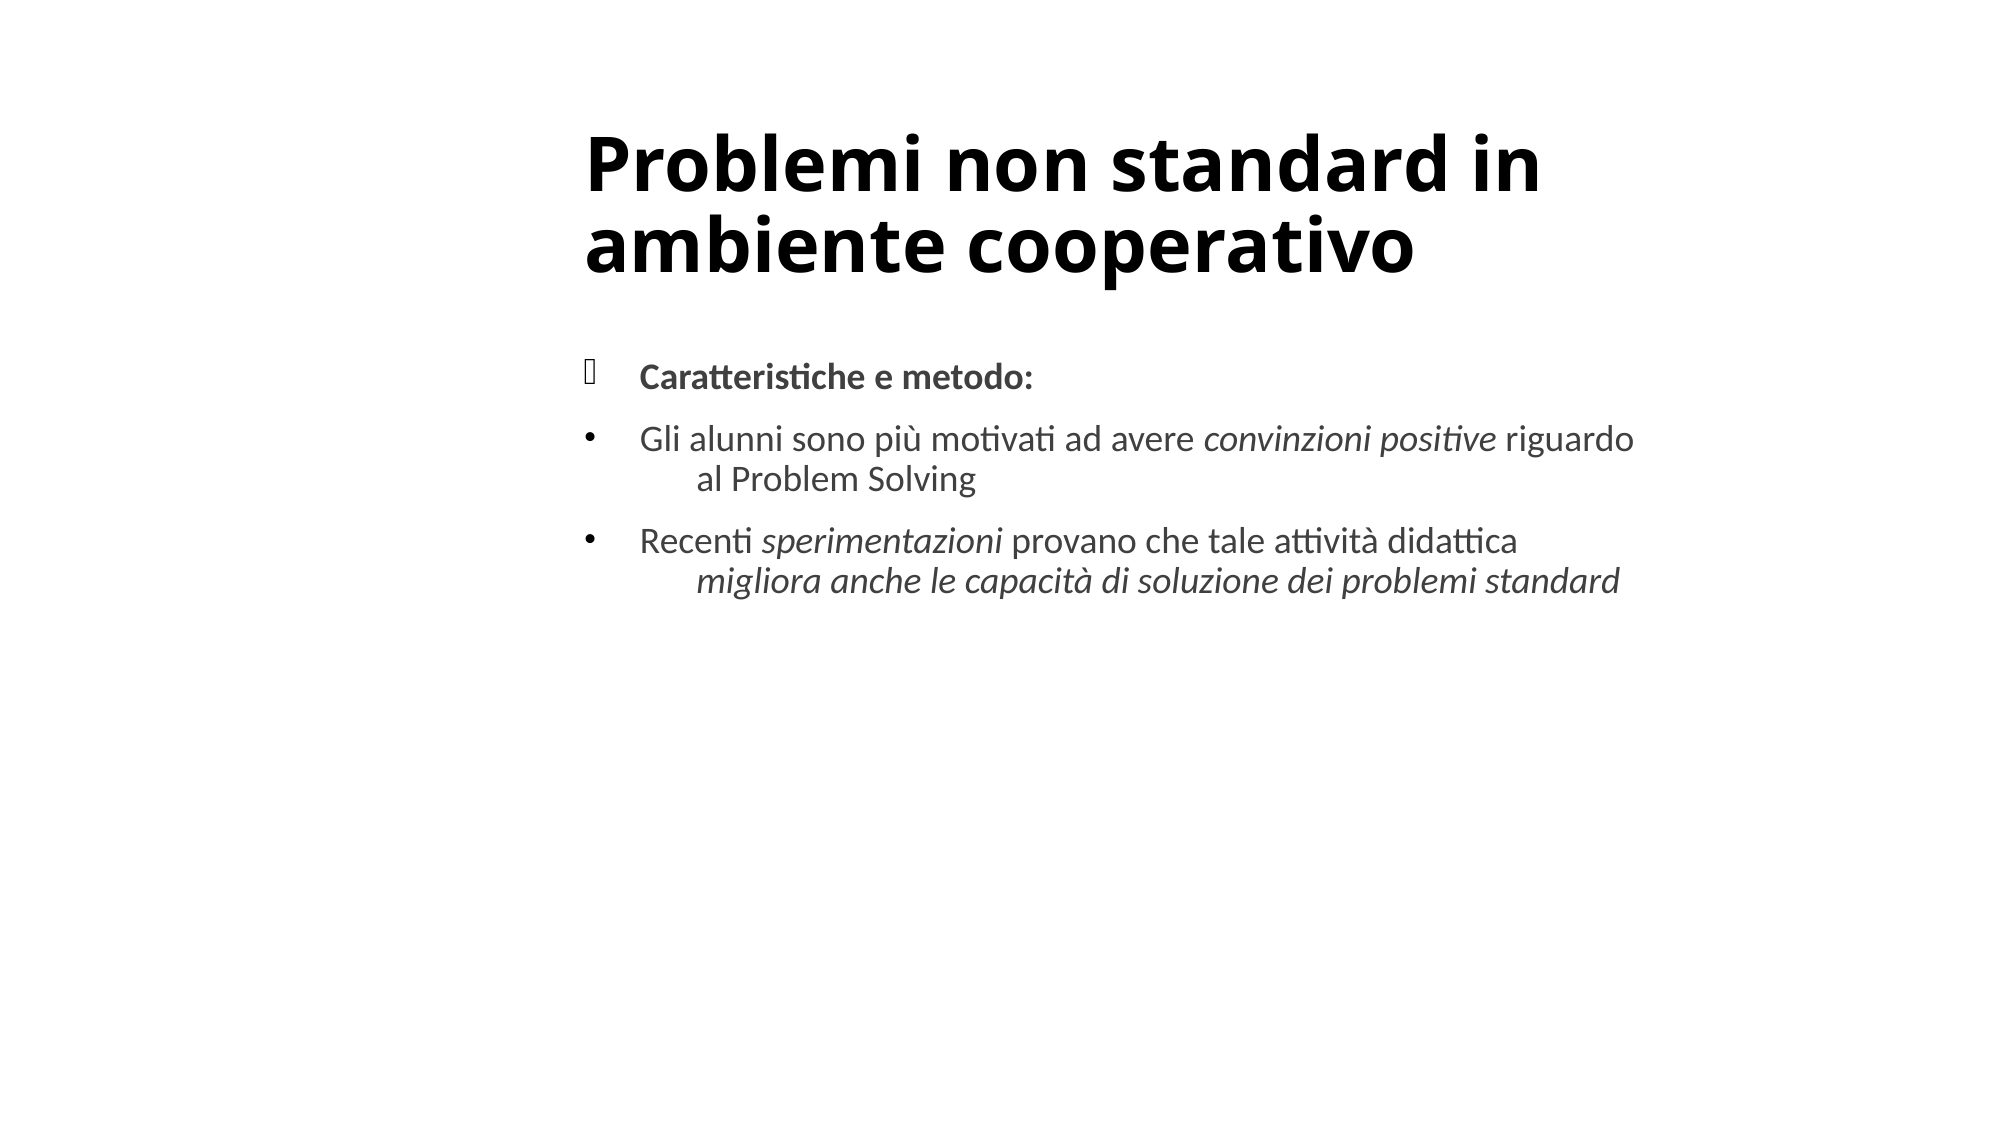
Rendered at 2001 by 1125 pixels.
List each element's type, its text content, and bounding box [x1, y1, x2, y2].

title Problemi non standard in ambiente cooperativo [569, 102, 1651, 313]
list Caratteristiche e metodo: Gli alunni sono più motivati ad avere convinzioni positive riguardo al Problem Solving Recenti sperimentazioni provano che tale attività didattica migliora anche le capacità di soluzione dei problemi standard [568, 350, 1651, 970]
